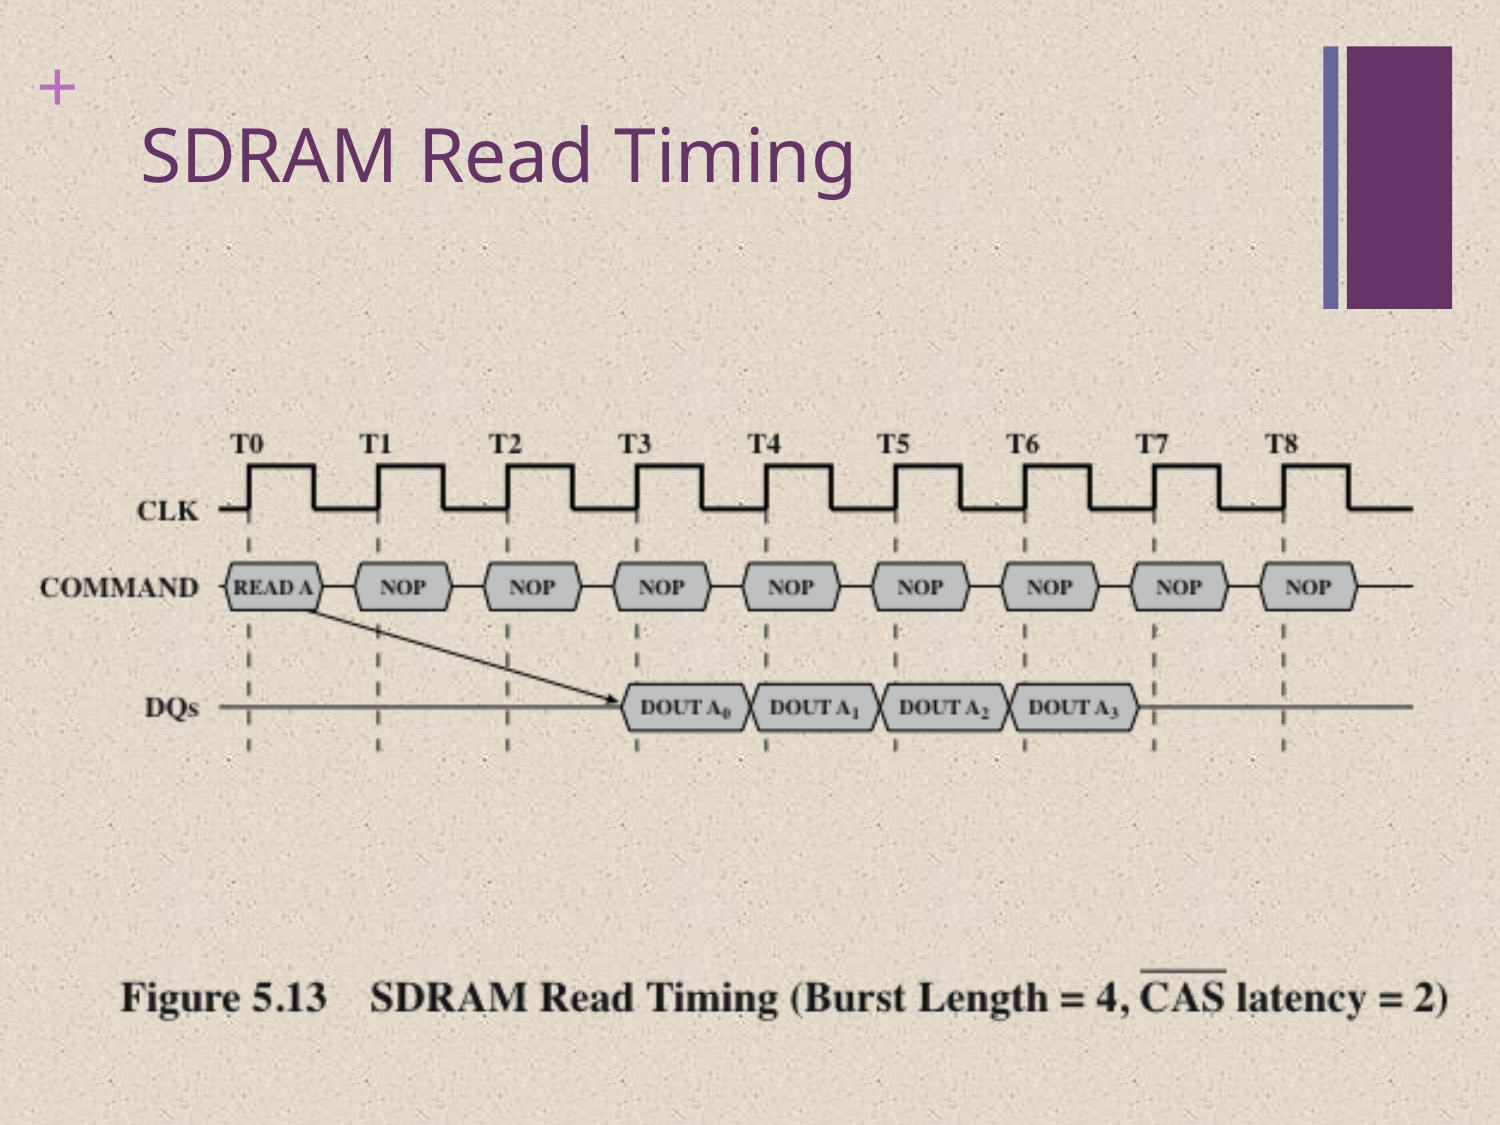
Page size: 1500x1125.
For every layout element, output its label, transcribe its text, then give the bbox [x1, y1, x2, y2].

picture [0, 0, 1500, 1125]
title SDRAM Read Timing [125, 99, 1365, 283]
